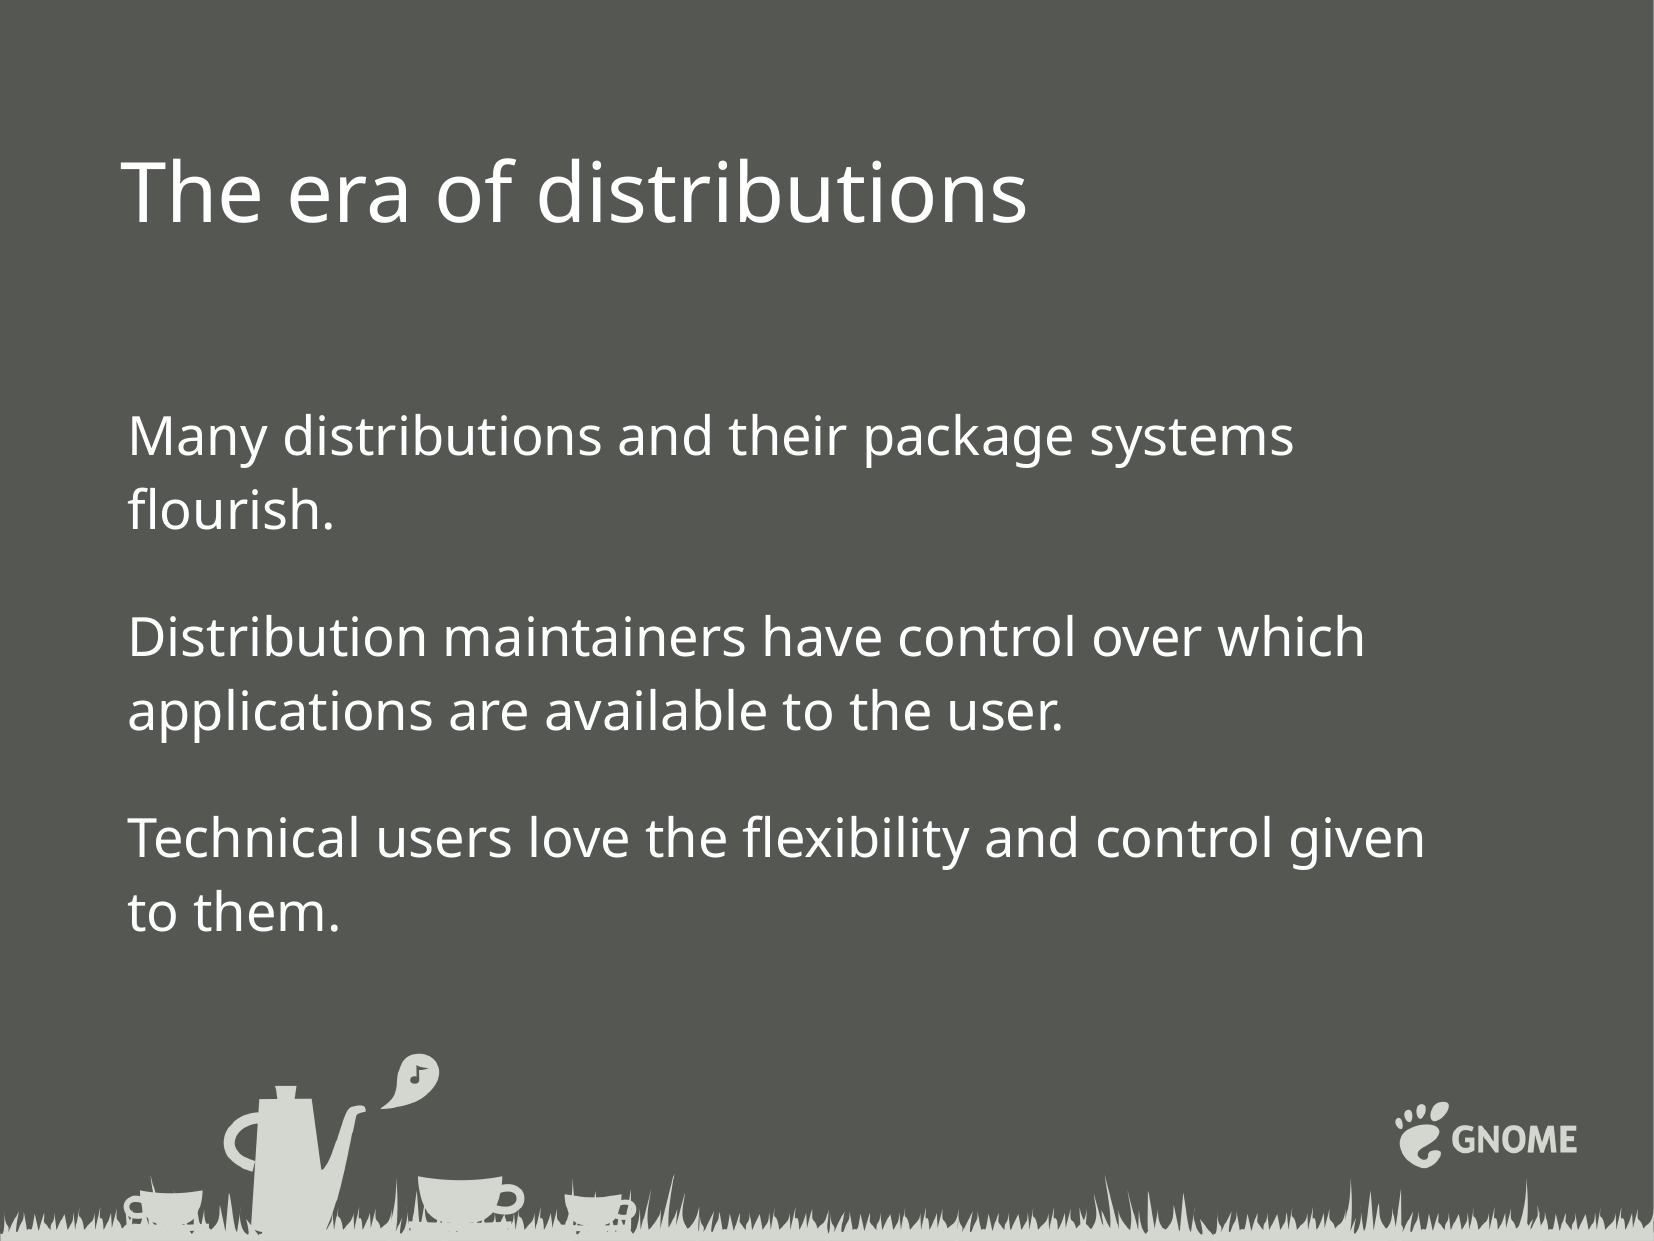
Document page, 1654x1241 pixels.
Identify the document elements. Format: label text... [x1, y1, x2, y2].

picture [0, 0, 1654, 1241]
text_box Many distributions and their package systems flourish. Distribution maintainers have control over which applications are available to the user. Technical users love the flexibility and control given to them. [112, 390, 1493, 809]
title The era of distributions [120, 144, 1609, 236]
